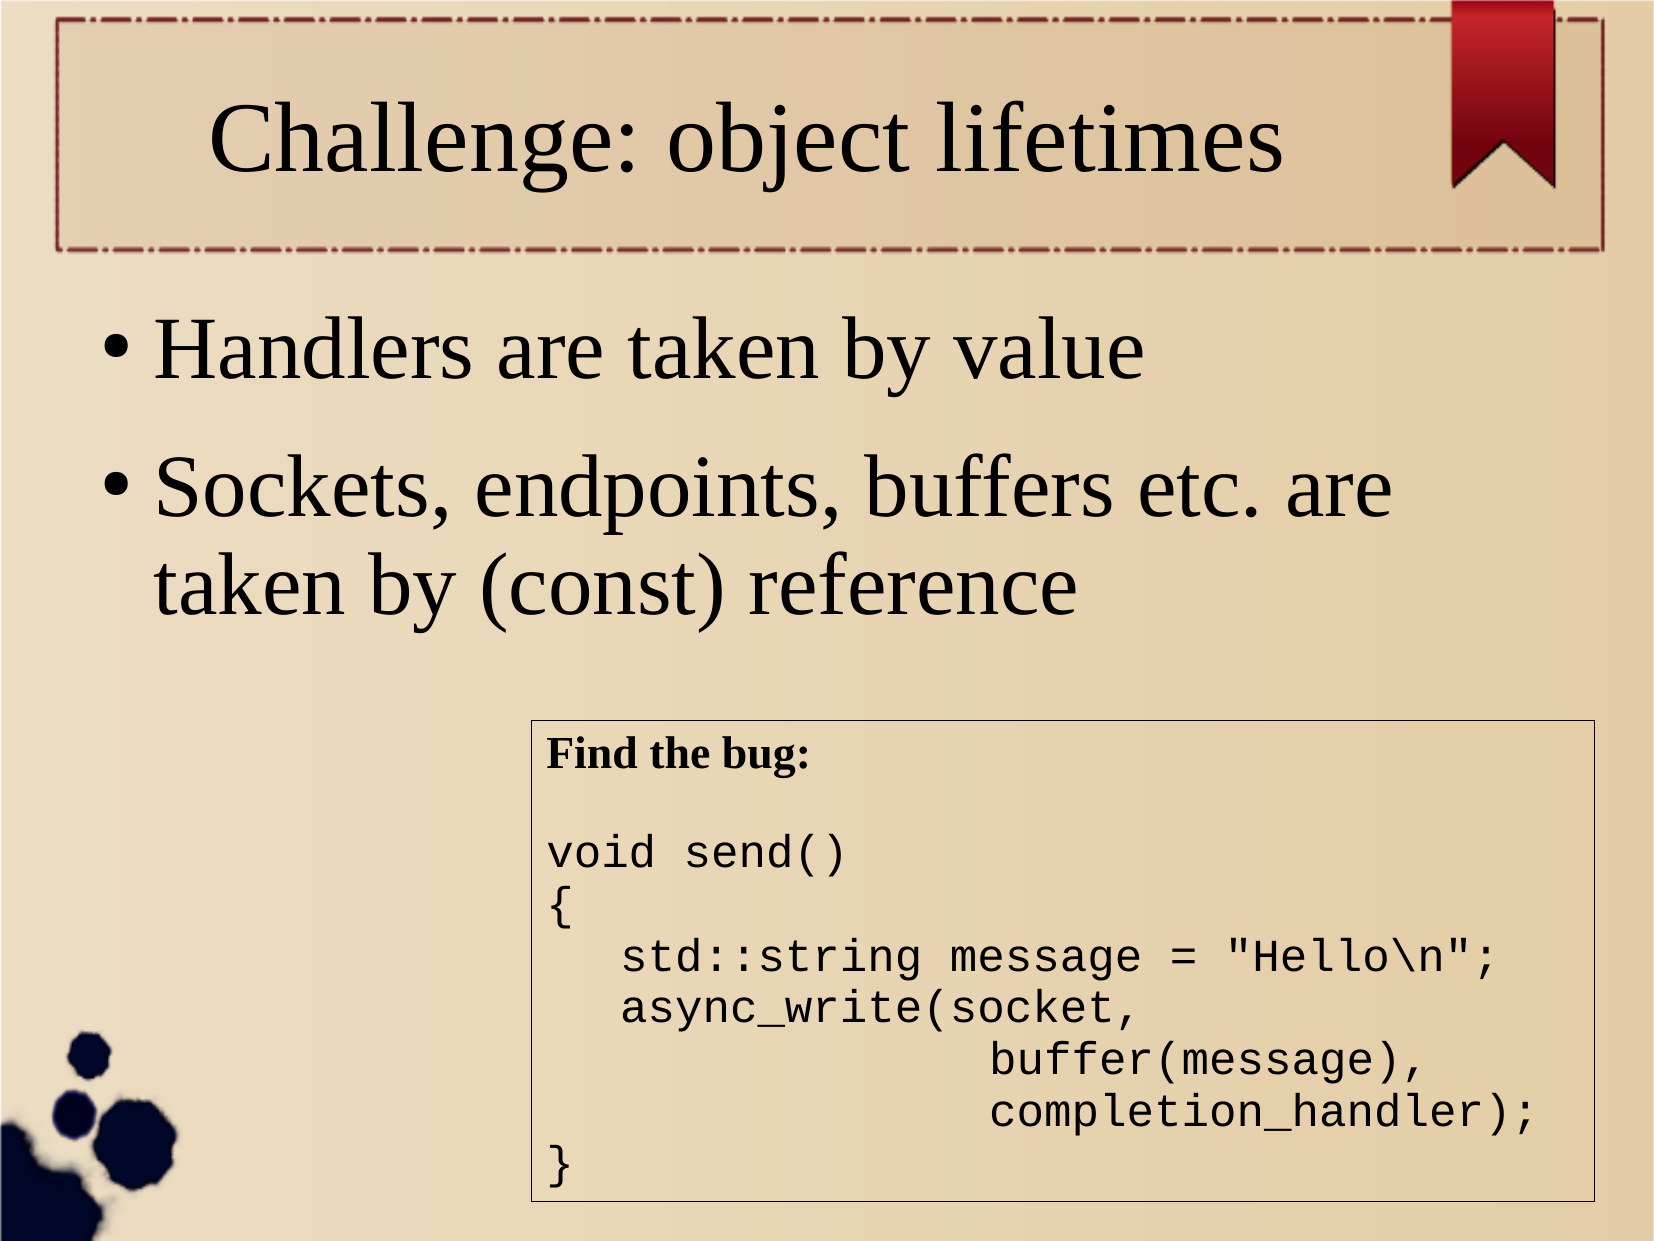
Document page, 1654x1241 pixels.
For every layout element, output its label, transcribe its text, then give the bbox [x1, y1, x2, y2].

picture [0, 0, 1654, 1241]
list Handlers are taken by value Sockets, endpoints, buffers etc. are taken by (const) reference [82, 299, 1571, 1019]
title Challenge: object lifetimes [82, 47, 1412, 229]
text_box Find the bug: void send() { std::string message = "Hello\n"; async_write(socket, buffer(message), completion_handler); } [531, 720, 1595, 1202]
